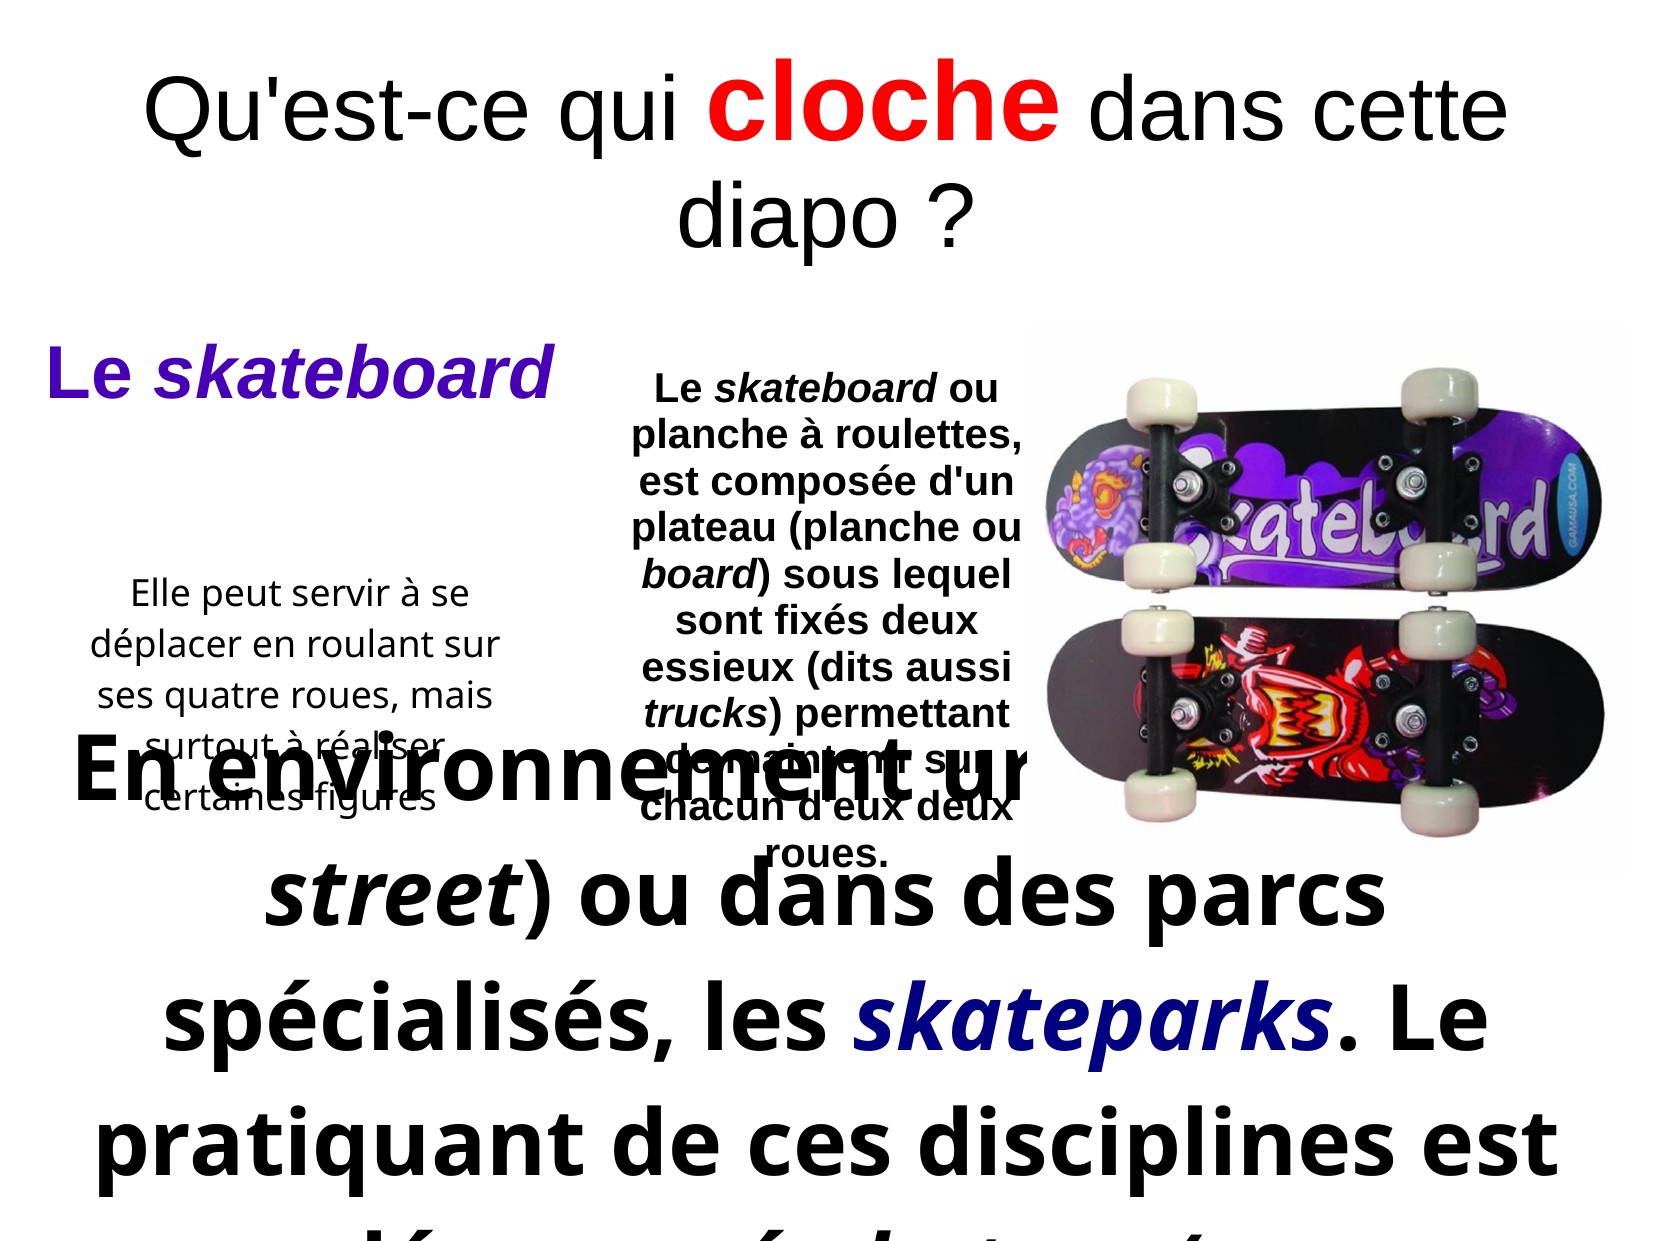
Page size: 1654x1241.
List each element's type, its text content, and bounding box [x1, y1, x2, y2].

picture [1027, 324, 1625, 873]
text_box Le skateboard ou planche à roulettes, est composée d'un plateau (planche ou board) sous lequel sont fixés deux essieux (dits aussi trucks) permettant de maintenir sur chacun d'eux deux roues. [620, 324, 1034, 916]
title [59, 974, 1548, 1182]
title Qu'est-ce qui cloche dans cette diapo ? [82, 38, 1571, 268]
text_box En environnement urbain (appelé street) ou dans des parcs spécialisés, les skateparks. Le pratiquant de ces disciplines est dénommé skateur (ou skateboarder du terme anglais) [29, 938, 1625, 1218]
text_box Le skateboard [29, 154, 591, 591]
text_box Elle peut servir à se déplacer en roulant sur ses quatre roues, mais surtout à réaliser certaines figures [59, 591, 532, 938]
